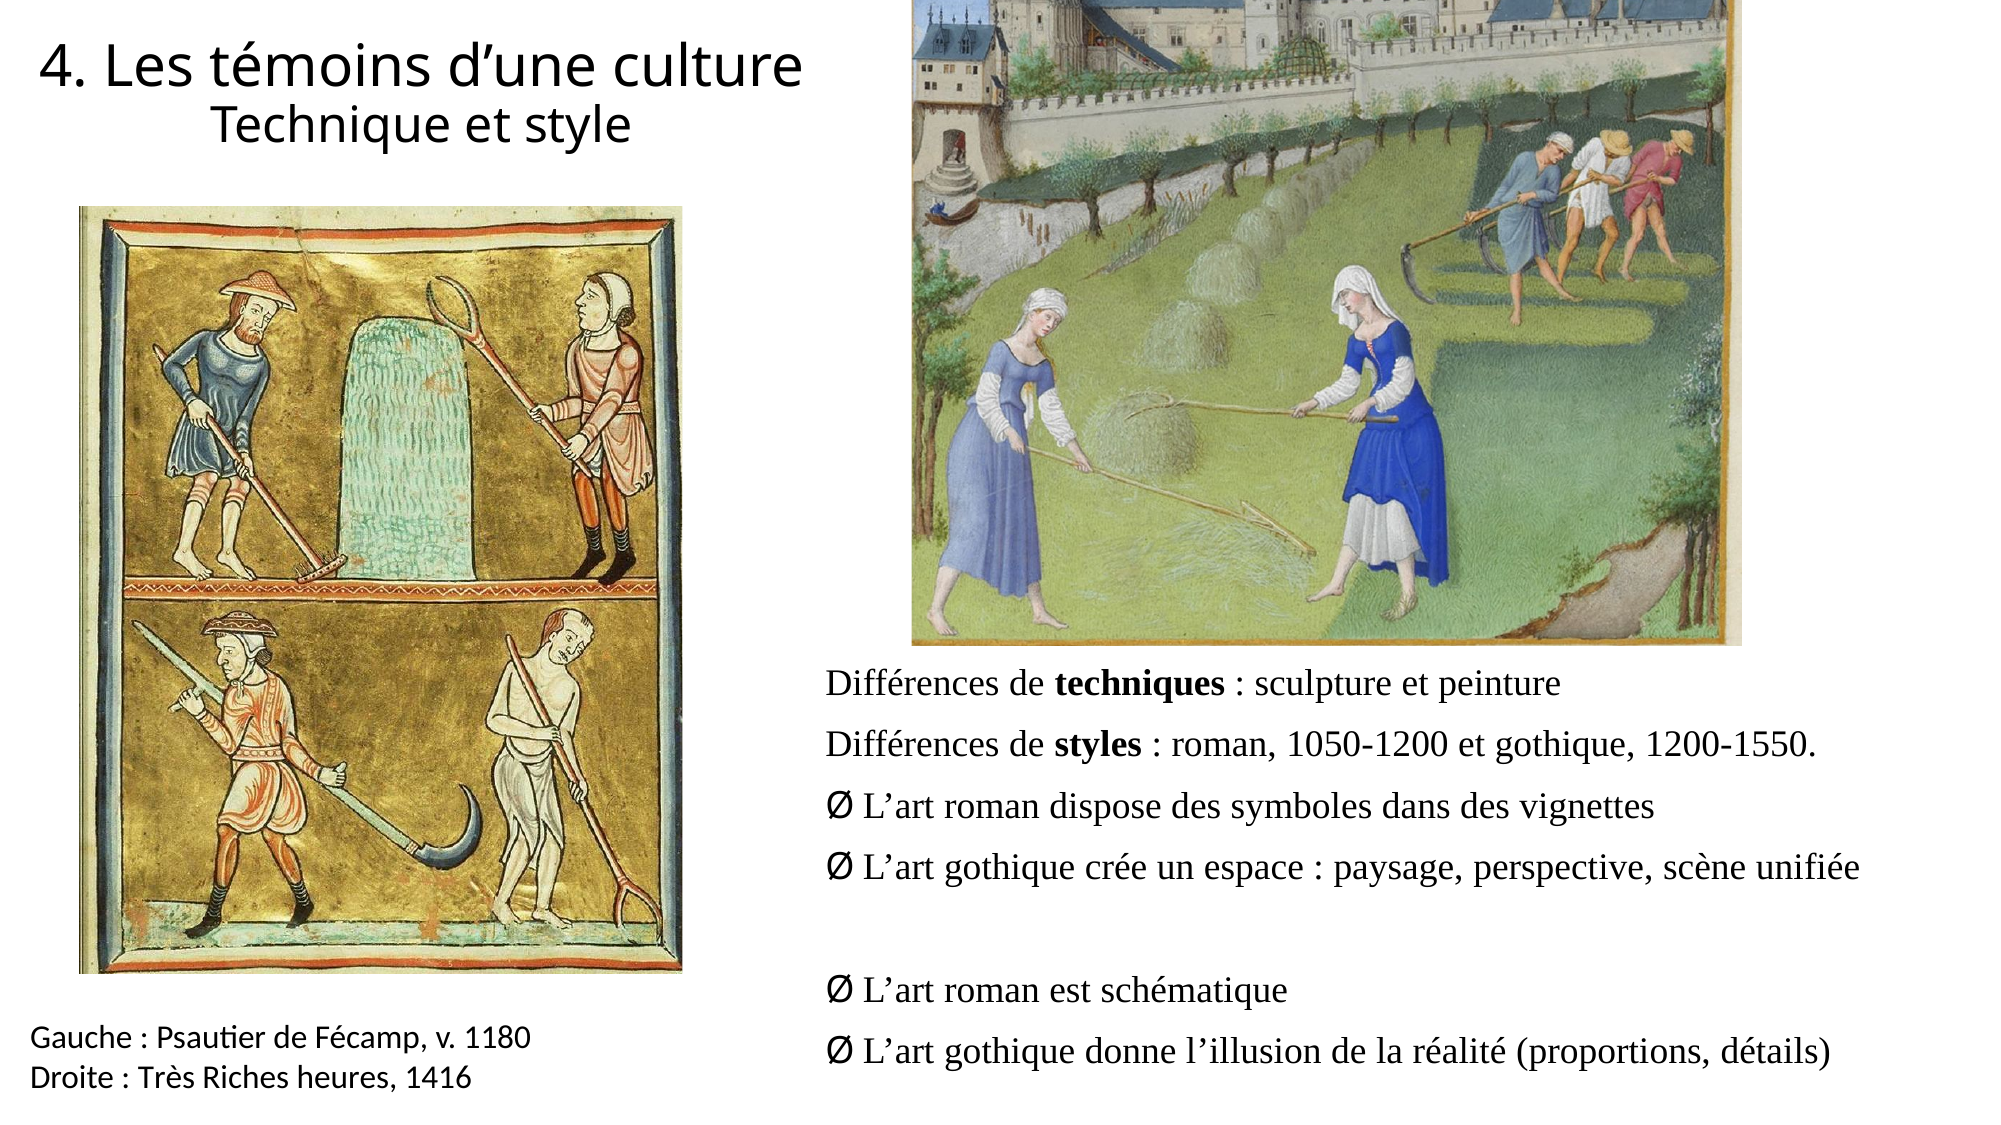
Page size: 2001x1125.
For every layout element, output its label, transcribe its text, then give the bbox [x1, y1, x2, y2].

picture [48, 206, 683, 974]
title 4. Les témoins d’une culture Technique et style [15, 28, 829, 152]
text_box Gauche : Psautier de Fécamp, v. 1180 Droite : Très Riches heures, 1416 [15, 1007, 811, 1104]
picture [911, 0, 1749, 648]
list Différences de techniques : sculpture et peinture Différences de styles : roman, 1050-1200 et gothique, 1200-1550. L’art roman dispose des symboles dans des vignettes L’art gothique crée un espace : paysage, perspective, scène unifiée L’art roman est schématique L’art gothique donne l’illusion de la réalité (proportions, détails) [810, 655, 2000, 1123]
